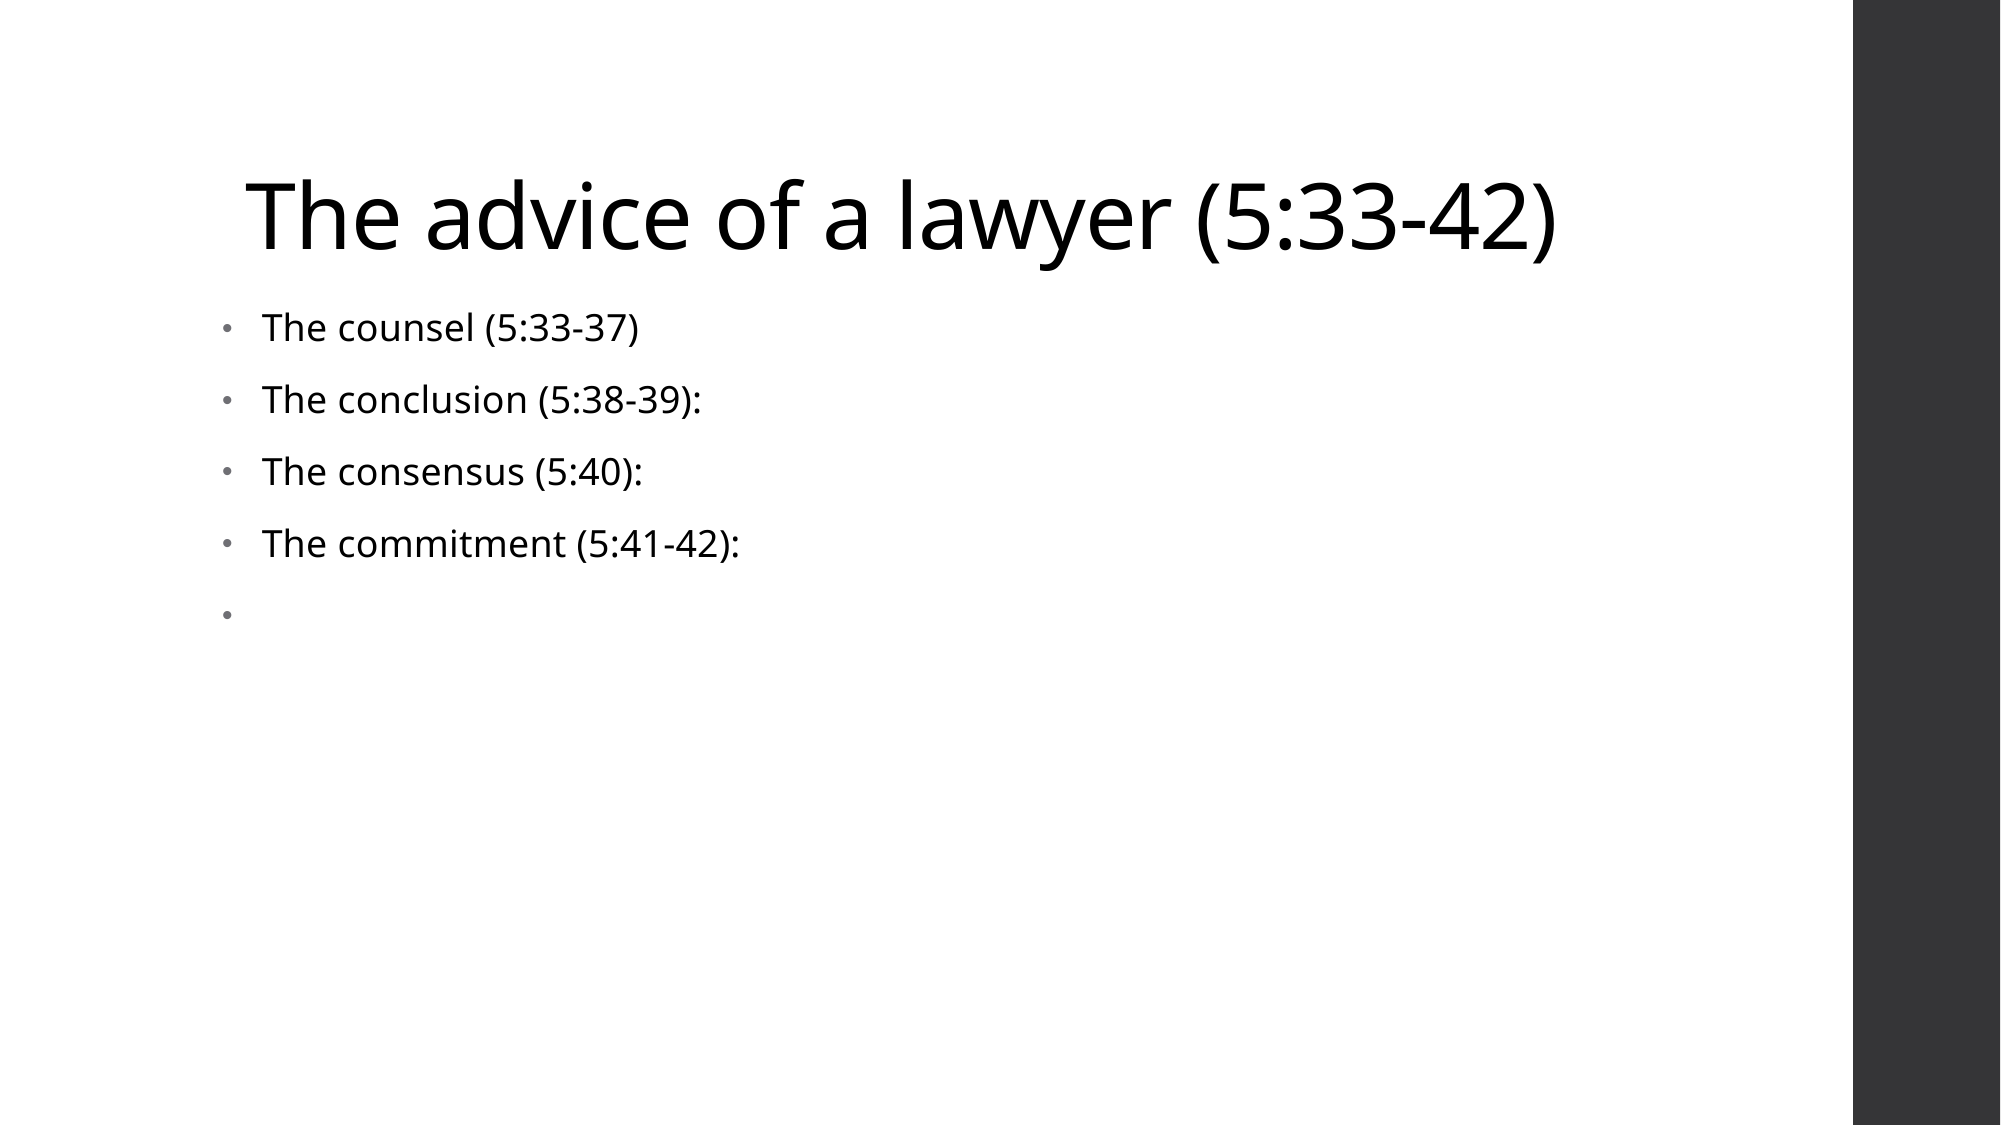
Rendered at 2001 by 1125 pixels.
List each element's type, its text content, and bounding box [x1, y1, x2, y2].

list The counsel (5:33-37) The conclusion (5:38-39): The consensus (5:40): The commitment (5:41-42): [206, 299, 1617, 1014]
title The advice of a lawyer (5:33-42) [206, 60, 1797, 278]
